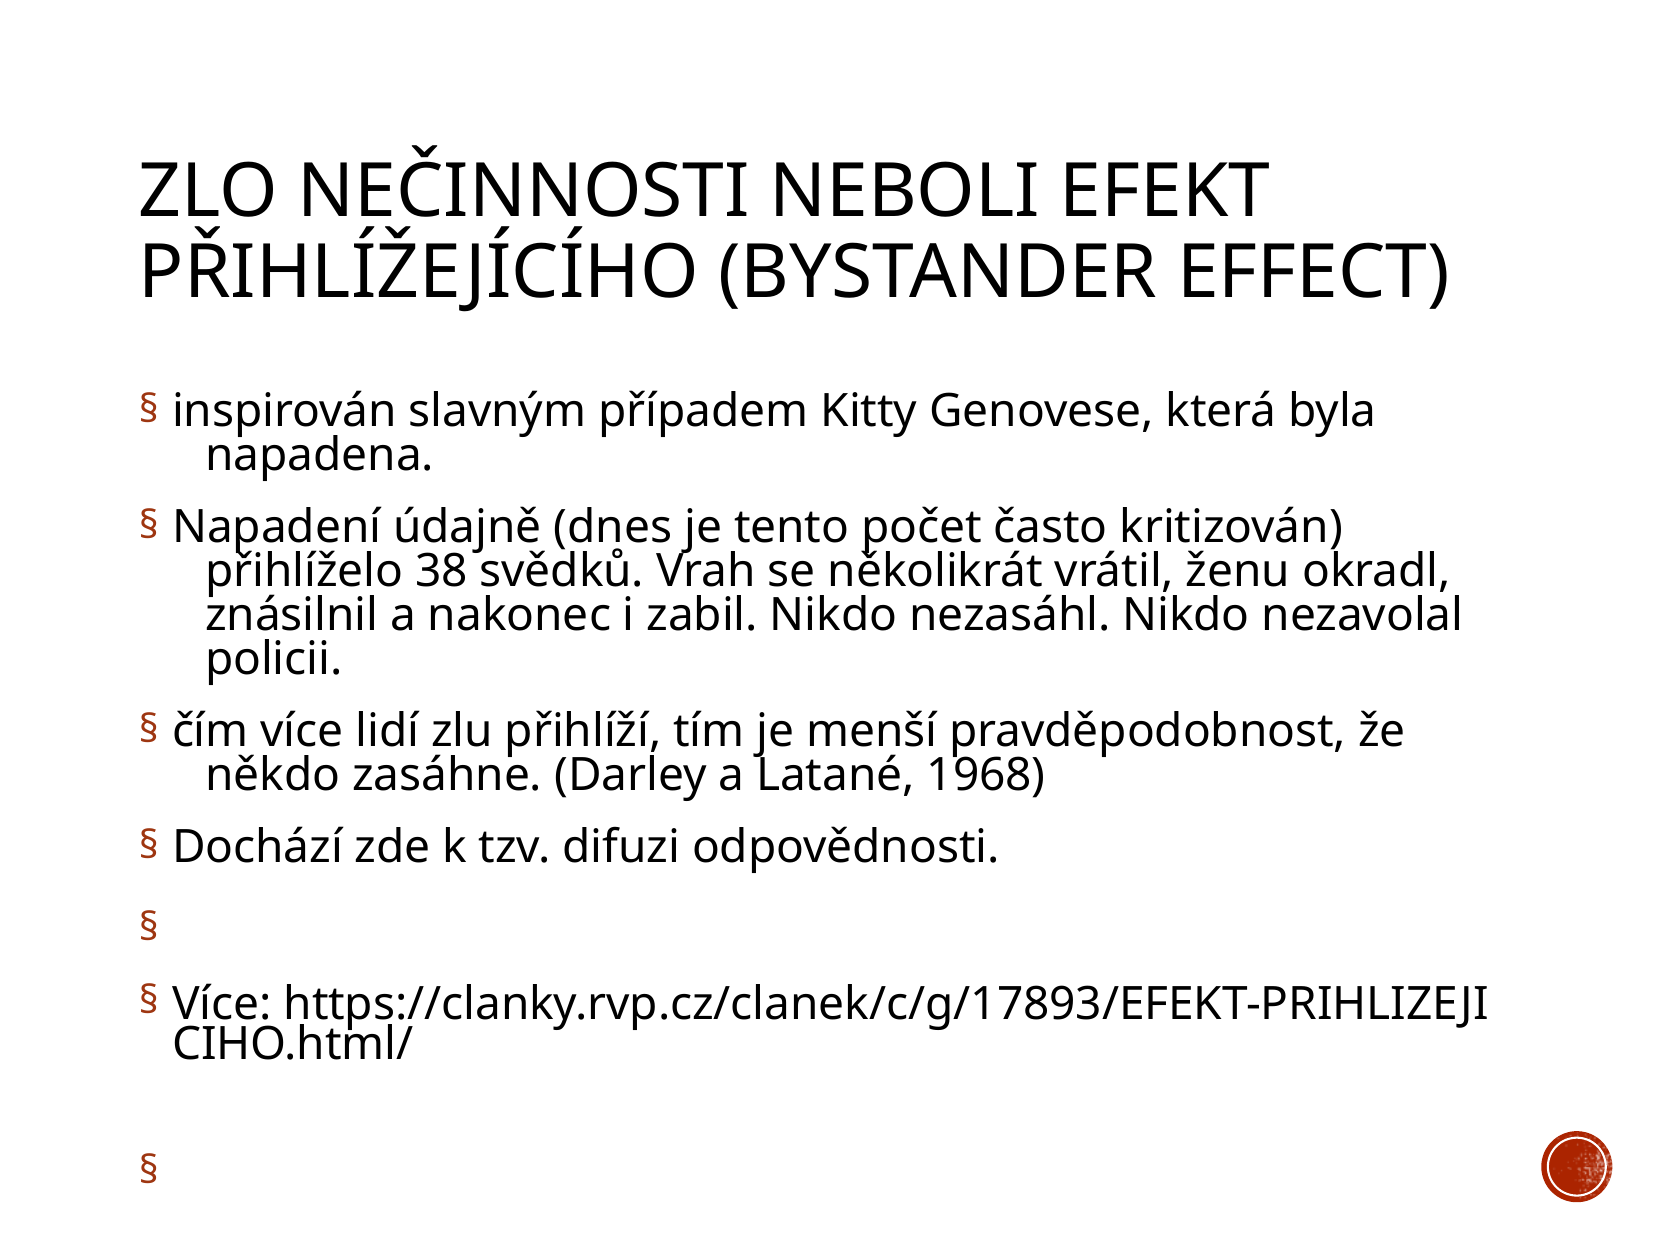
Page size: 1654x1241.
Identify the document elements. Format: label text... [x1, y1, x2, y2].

list inspirován slavným případem Kitty Genovese, která byla napadena. Napadení údajně (dnes je tento počet často kritizován) přihlíželo 38 svědků. Vrah se několikrát vrátil, ženu okradl, znásilnil a nakonec i zabil. Nikdo nezasáhl. Nikdo nezavolal policii. čím více lidí zlu přihlíží, tím je menší pravděpodobnost, že někdo zasáhne. (Darley a Latané, 1968) Dochází zde k tzv. difuzi odpovědnosti. Více: https://clanky.rvp.cz/clanek/c/g/17893/EFEKT-PRIHLIZEJICIHO.html/ [124, 383, 1530, 1117]
title Zlo nečinnosti neboli efekt přihlížejícího (Bystander Effect) [124, 87, 1530, 379]
